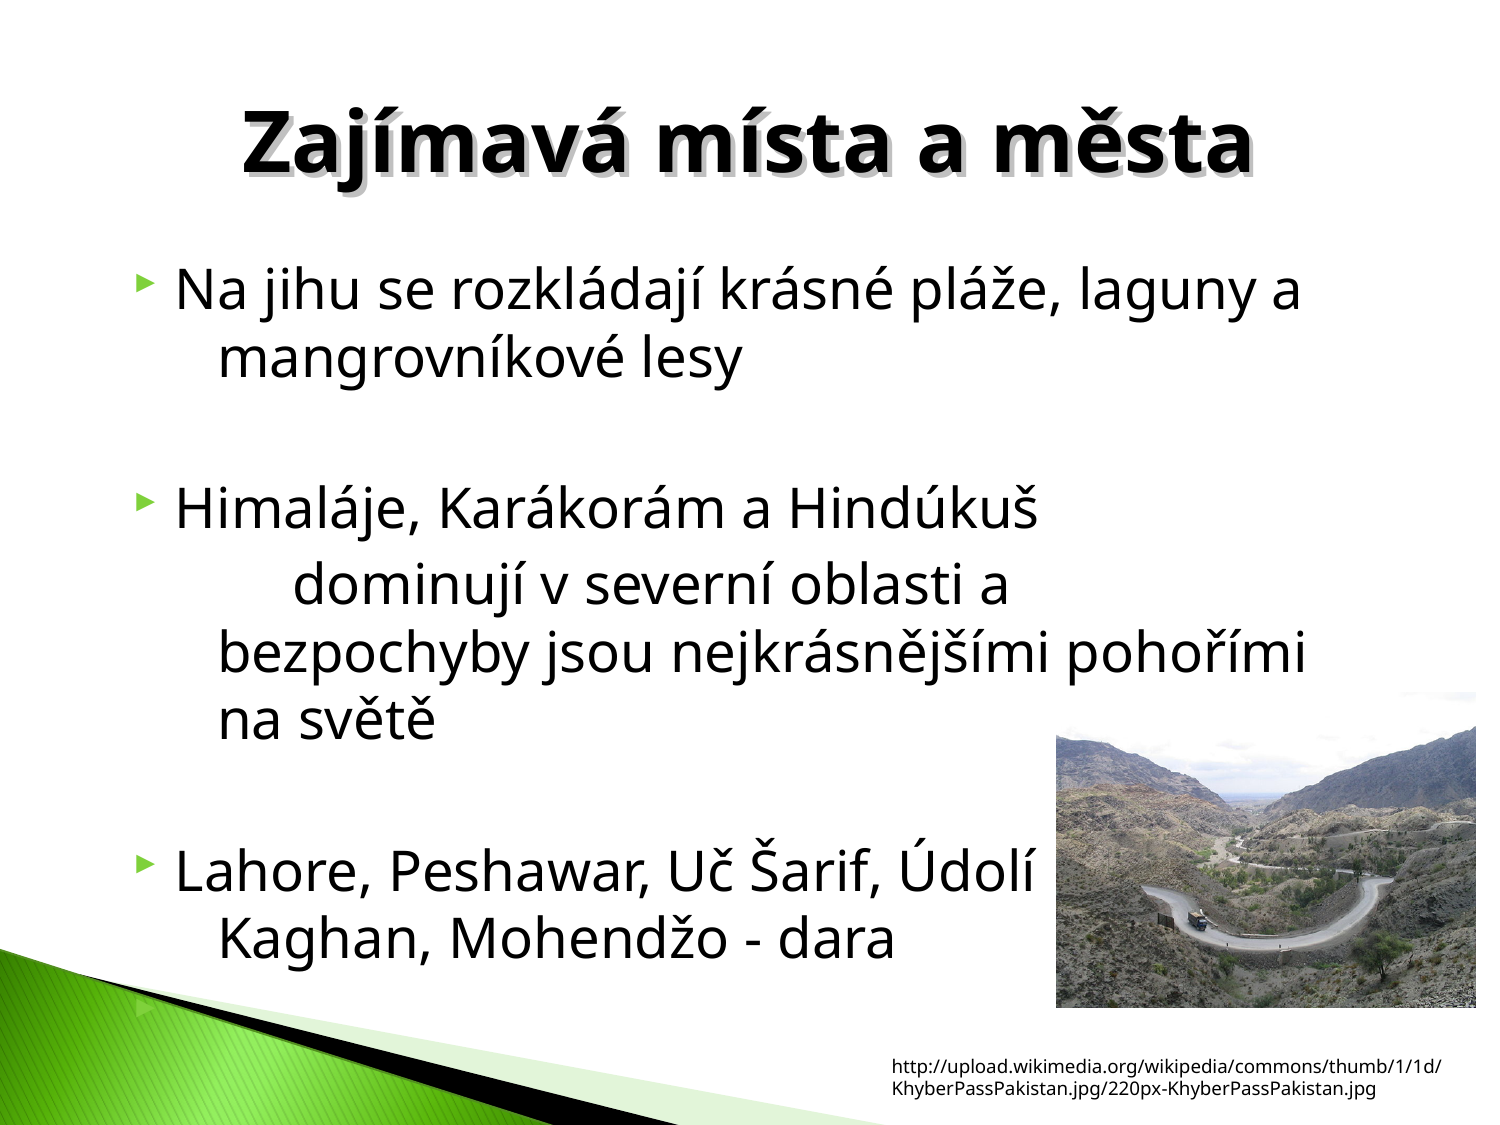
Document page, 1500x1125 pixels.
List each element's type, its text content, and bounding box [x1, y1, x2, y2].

title Zajímavá místa a města [75, 45, 1426, 233]
text_box http://upload.wikimedia.org/wikipedia/commons/thumb/1/1d/KhyberPassPakistan.jpg/220px-KhyberPassPakistan.jpg [877, 1047, 1476, 1107]
list Na jihu se rozkládají krásné pláže, laguny a mangrovníkové lesy Himaláje, Karákorám a Hindúkuš dominují v severní oblasti a bezpochyby jsou nejkrásnějšími pohořími na světě Lahore, Peshawar, Uč Šarif, Údolí Kaghan, Mohendžo - dara [82, 246, 1348, 989]
picture [1056, 692, 1476, 1008]
